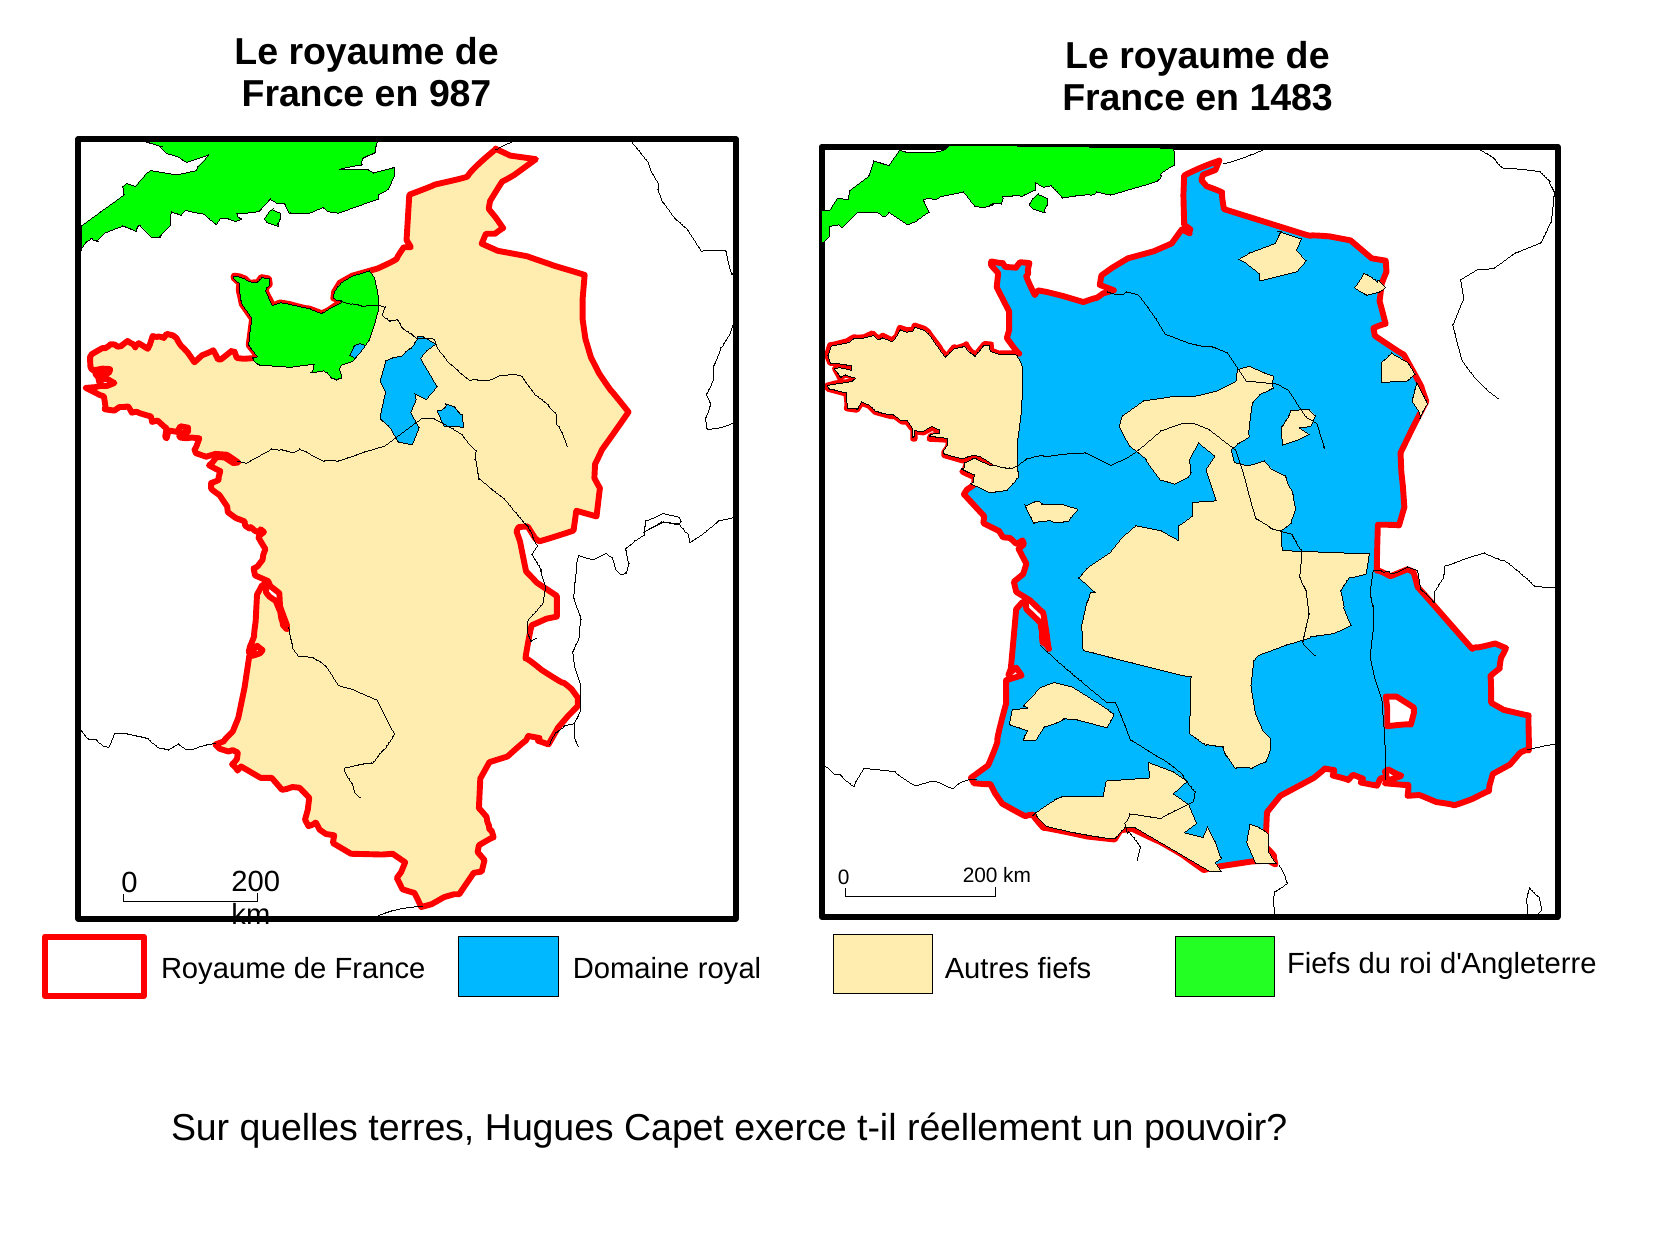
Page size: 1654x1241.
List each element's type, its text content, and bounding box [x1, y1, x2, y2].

text_box Le royaume de France en 1483 [1046, 26, 1349, 129]
text_box Fiefs du roi d'Angleterre [1272, 940, 1612, 988]
text_box 200 km [948, 856, 1121, 895]
text_box 0 [106, 858, 158, 907]
text_box Sur quelles terres, Hugues Capet exerce t-il réellement un pouvoir? [156, 1098, 1654, 1156]
text_box Domaine royal [558, 945, 776, 993]
text_box [81, 142, 395, 251]
text_box Le royaume de France en 987 [185, 22, 548, 125]
text_box [827, 160, 1529, 872]
text_box [85, 148, 629, 907]
text_box [0, 936, 1654, 1220]
text_box [821, 145, 1175, 244]
text_box [264, 208, 281, 227]
text_box Royaume de France [146, 945, 483, 993]
text_box Autres fiefs [930, 945, 1116, 993]
text_box 0 [823, 858, 871, 897]
text_box [1029, 193, 1048, 213]
text_box 200 km [216, 858, 342, 939]
text_box [833, 934, 933, 994]
